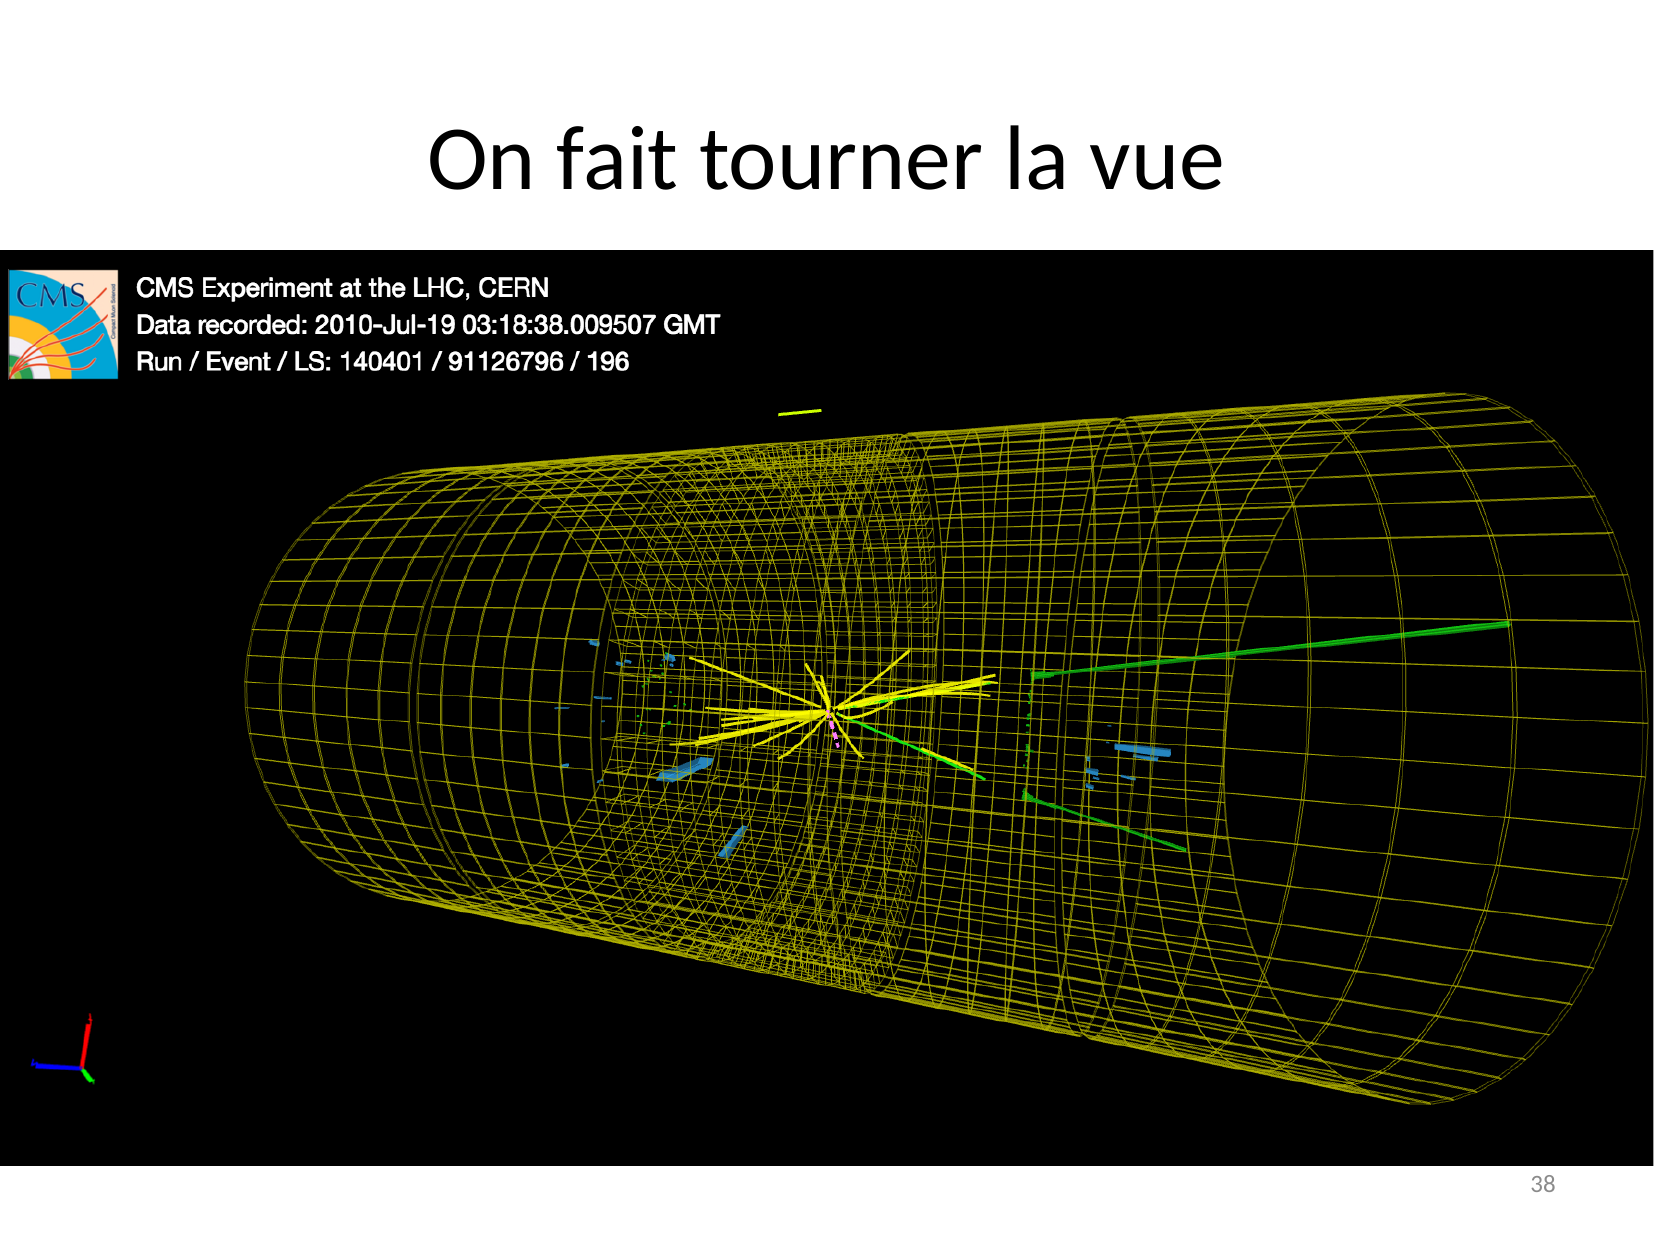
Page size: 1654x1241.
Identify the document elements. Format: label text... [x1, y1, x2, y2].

title On fait tourner la vue [82, 49, 1571, 250]
picture [0, 250, 1654, 1166]
slide_number <numéro> [1185, 1166, 1571, 1216]
